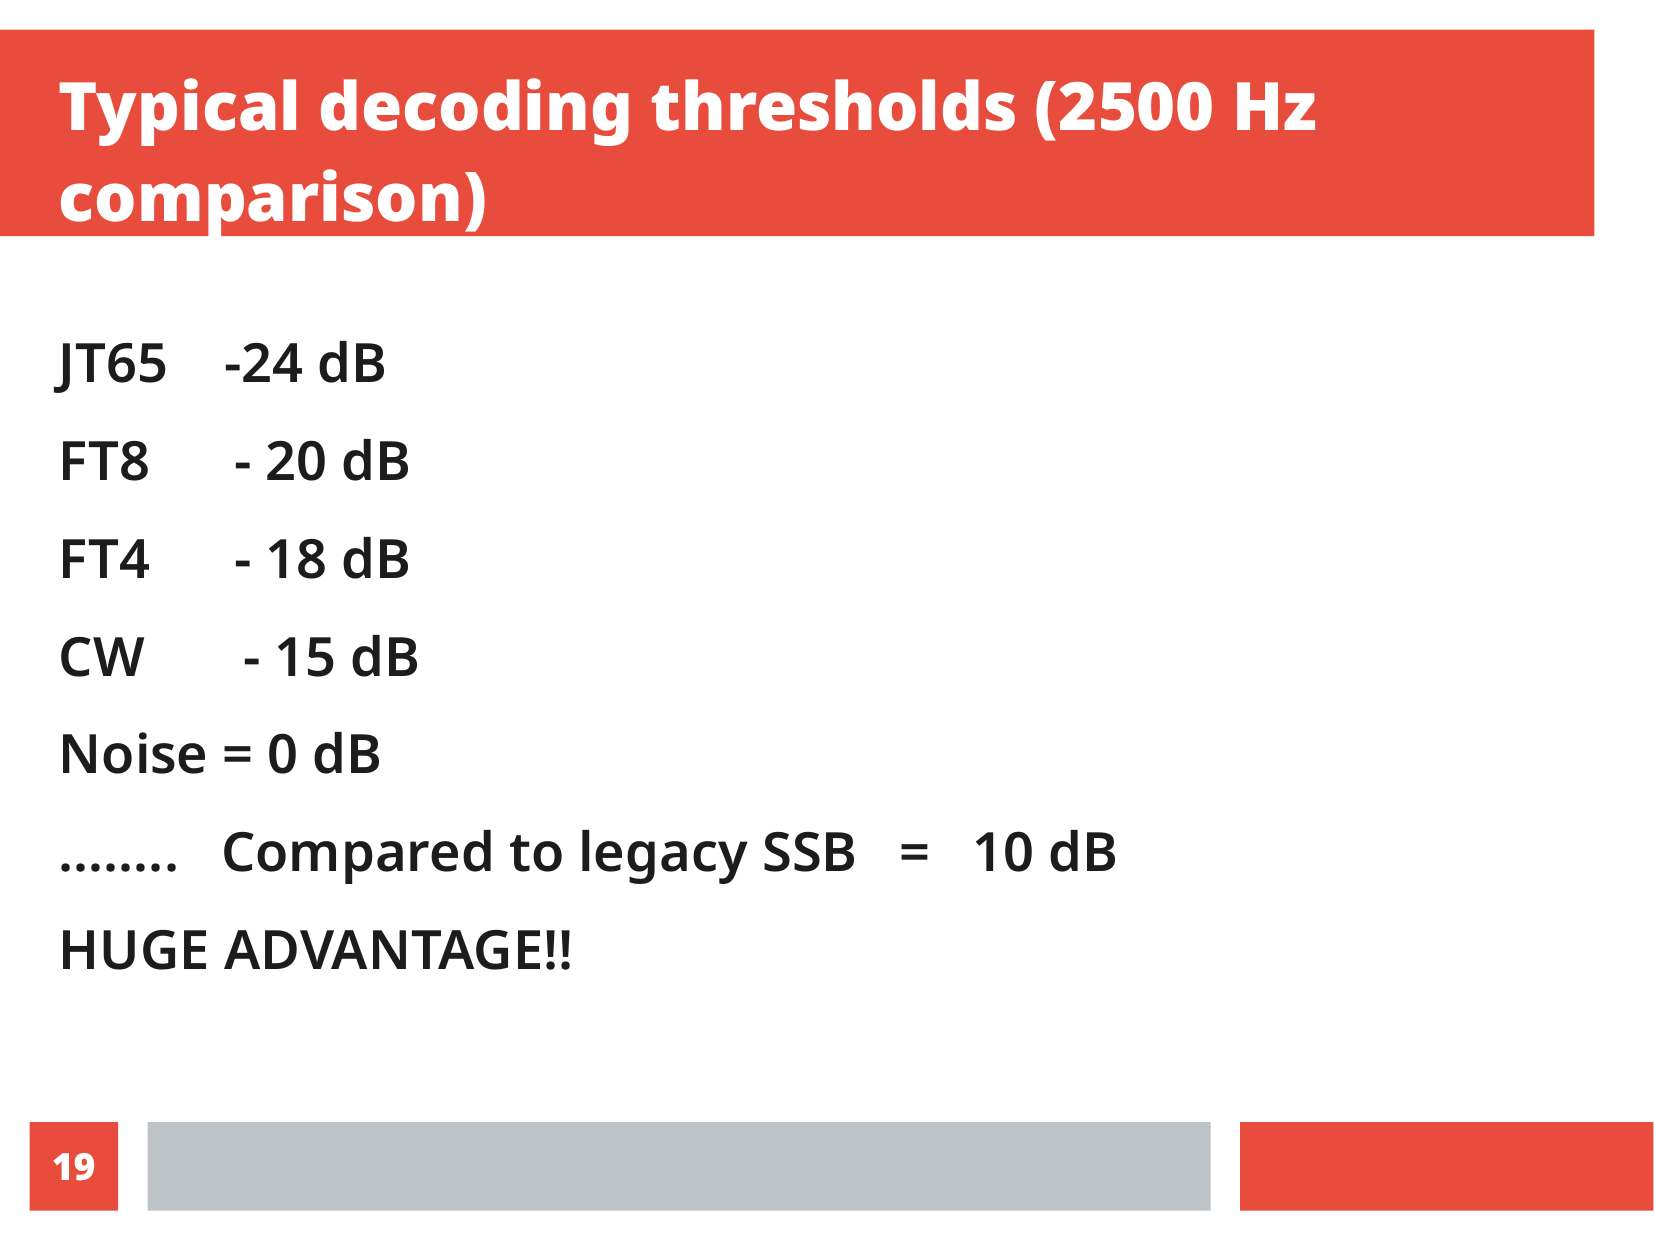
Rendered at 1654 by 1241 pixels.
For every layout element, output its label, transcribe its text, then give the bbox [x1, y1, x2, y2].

list JT65 -24 dB FT8 - 20 dB FT4 - 18 dB CW - 15 dB Noise = 0 dB …….. Compared to legacy SSB = 10 dB HUGE ADVANTAGE!! [59, 324, 1565, 1093]
title Typical decoding thresholds (2500 Hz comparison) [59, 59, 1595, 207]
